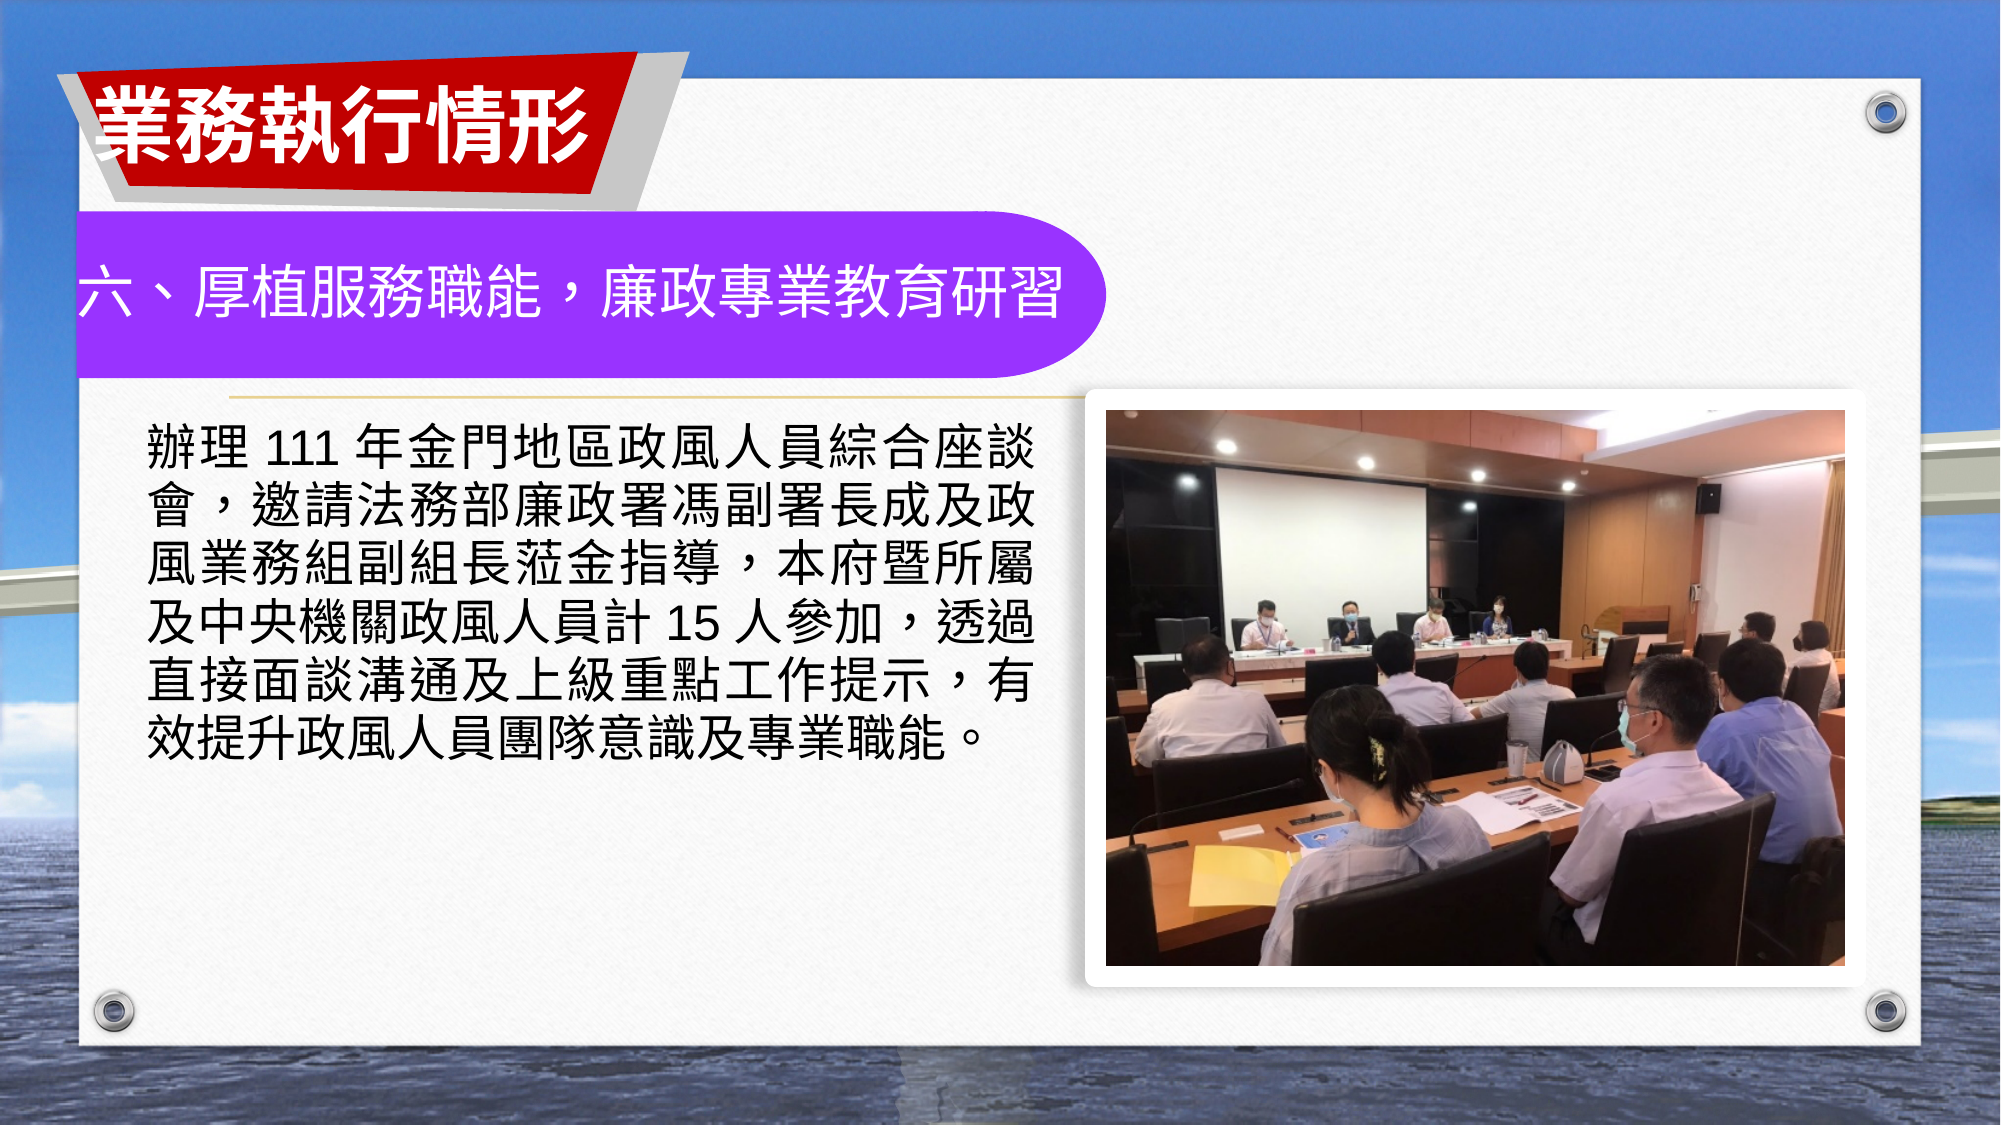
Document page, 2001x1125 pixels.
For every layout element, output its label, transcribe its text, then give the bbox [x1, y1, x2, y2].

picture [0, 0, 2001, 1125]
text_box 辦理111年金門地區政風人員綜合座談會，邀請法務部廉政署馮副署長成及政風業務組副組長蒞金指導，本府暨所屬及中央機關政風人員計15人參加，透過直接面談溝通及上級重點工作提示，有效提升政風人員團隊意識及專業職能。 [132, 409, 1052, 775]
text_box [56, 51, 1107, 379]
text_box 業務執行情形 [76, 51, 638, 194]
text_box 業務執行情形 [99, 122, 128, 130]
text_box 六、厚植服務職能，廉政專業教育研習 [76, 236, 1067, 345]
text_box 業務執行情形 [122, 107, 144, 114]
